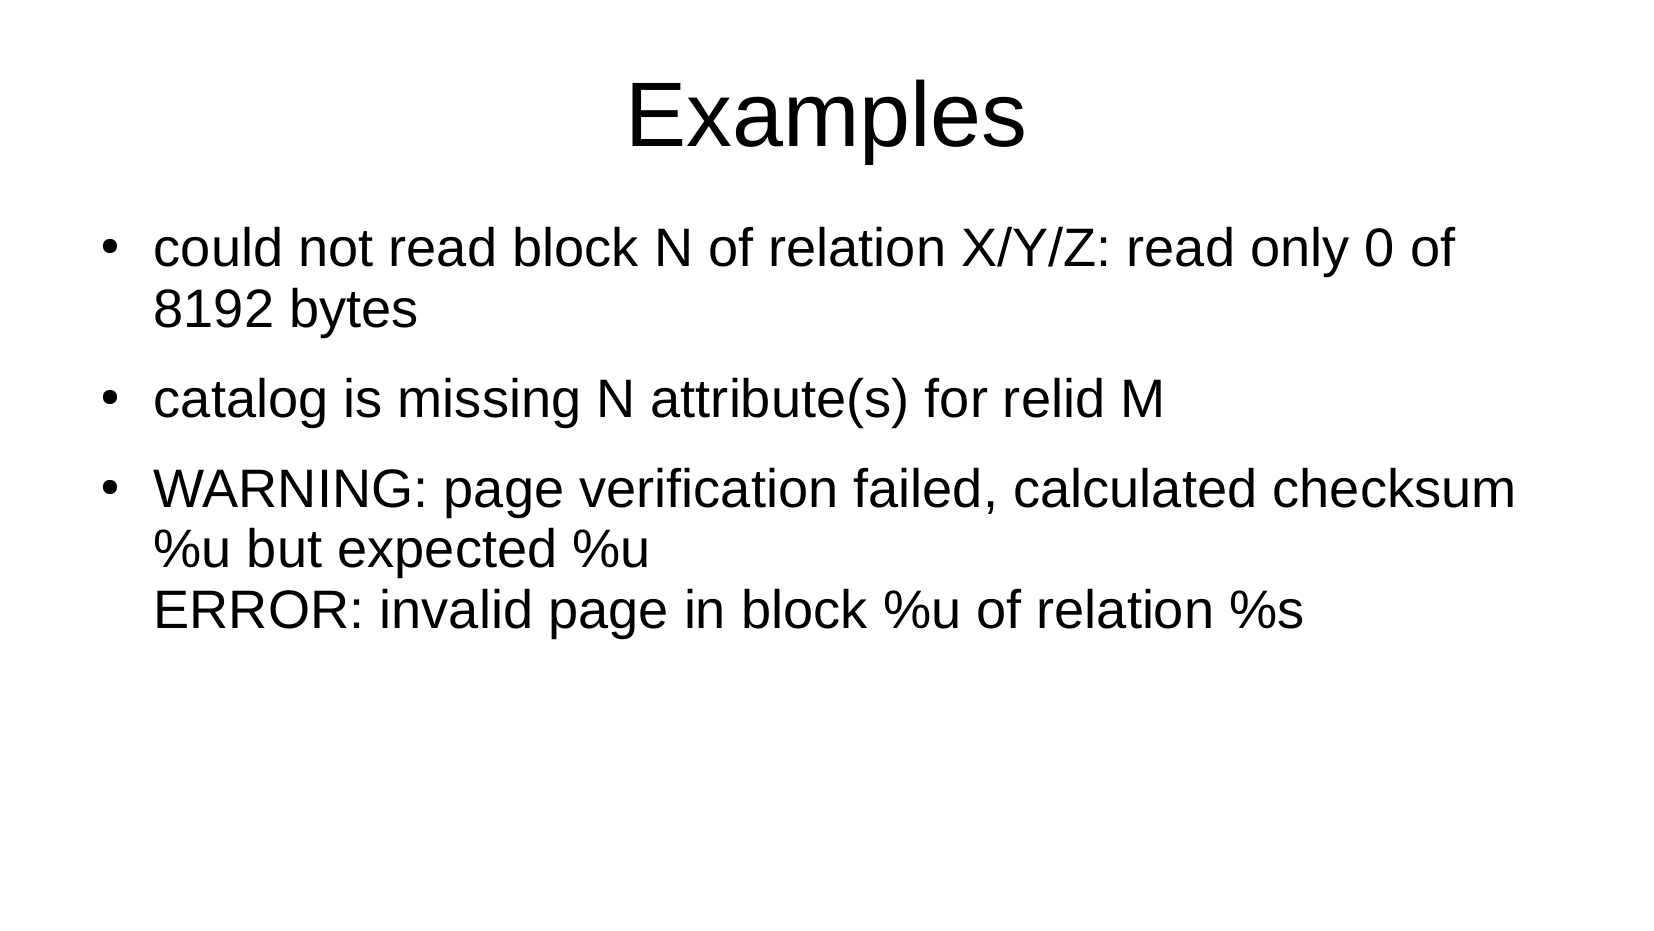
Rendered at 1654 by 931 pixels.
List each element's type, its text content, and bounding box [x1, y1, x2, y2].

text_box [82, 217, 1571, 758]
title Examples [82, 37, 1571, 193]
text_box 8192 bytes [0, 196, 535, 283]
